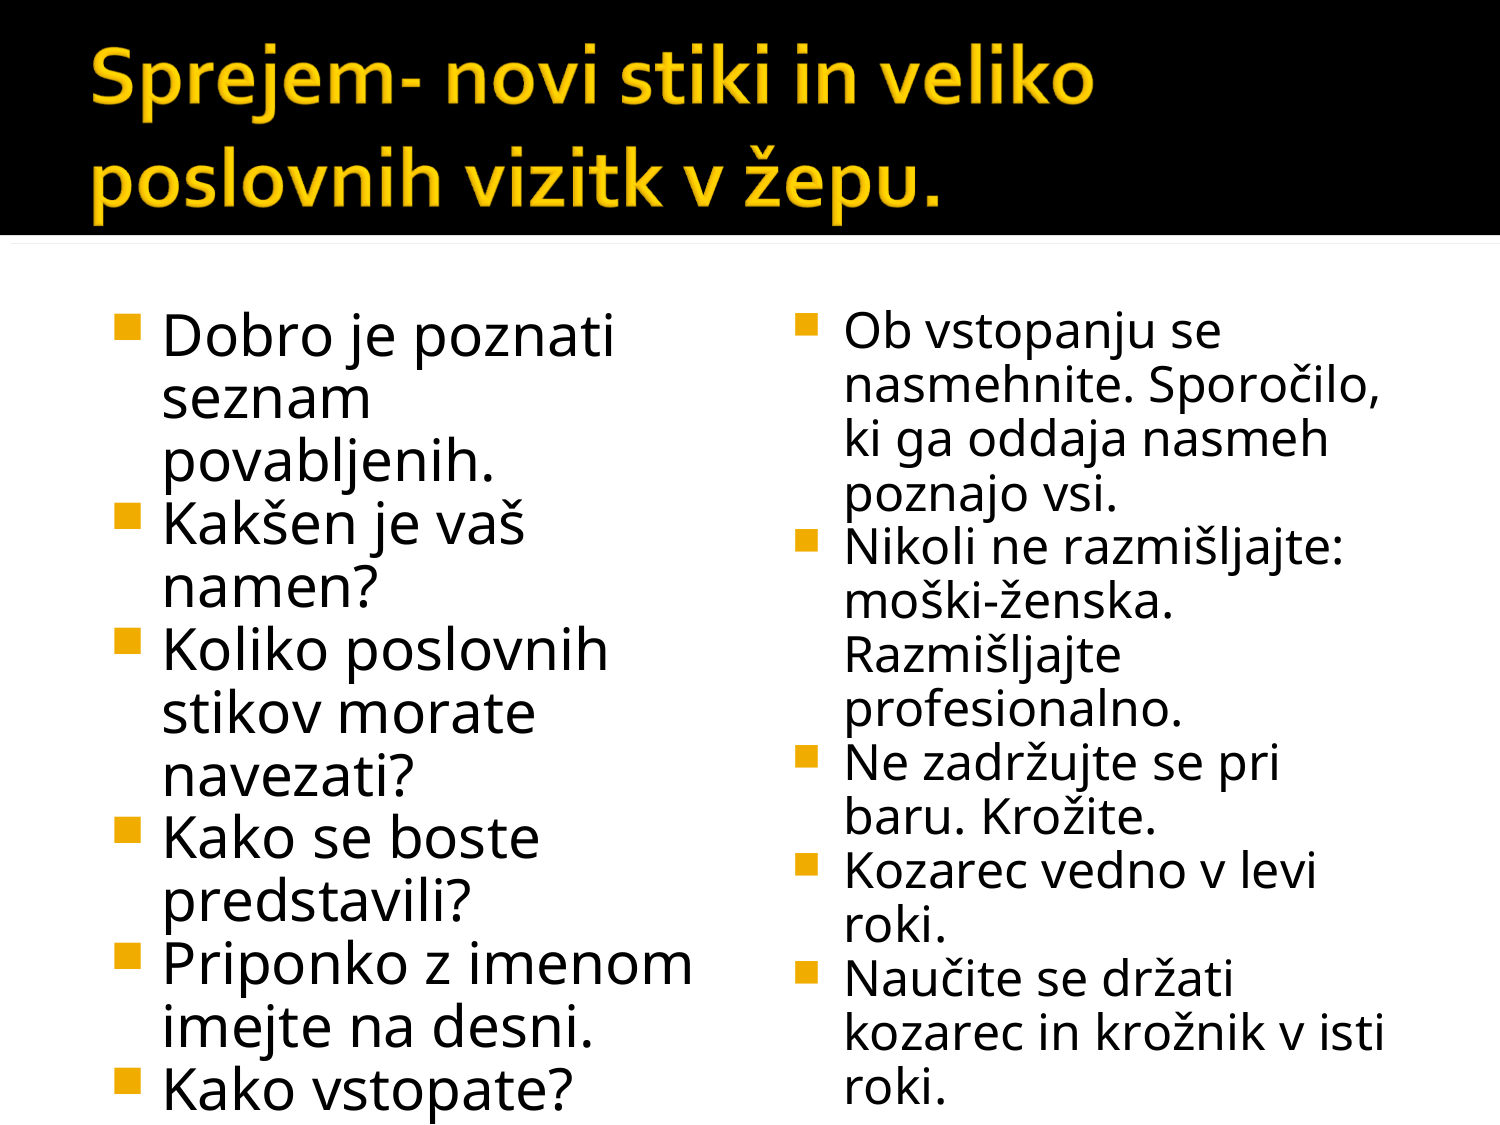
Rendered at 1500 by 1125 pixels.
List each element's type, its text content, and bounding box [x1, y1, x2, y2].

list Dobro je poznati seznam povabljenih. Kakšen je vaš namen? Koliko poslovnih stikov morate navezati? Kako se boste predstavili? Priponko z imenom imejte na desni. Kako vstopate?(drža, nasmeh..) [75, 290, 738, 1125]
text_box [35, 0, 1427, 233]
list Ob vstopanju se nasmehnite. Sporočilo, ki ga oddaja nasmeh poznajo vsi. Nikoli ne razmišljajte: moški-ženska. Razmišljajte profesionalno. Ne zadržujte se pri baru. Krožite. Kozarec vedno v levi roki. Naučite se držati kozarec in krožnik v isti roki. [762, 290, 1426, 1070]
